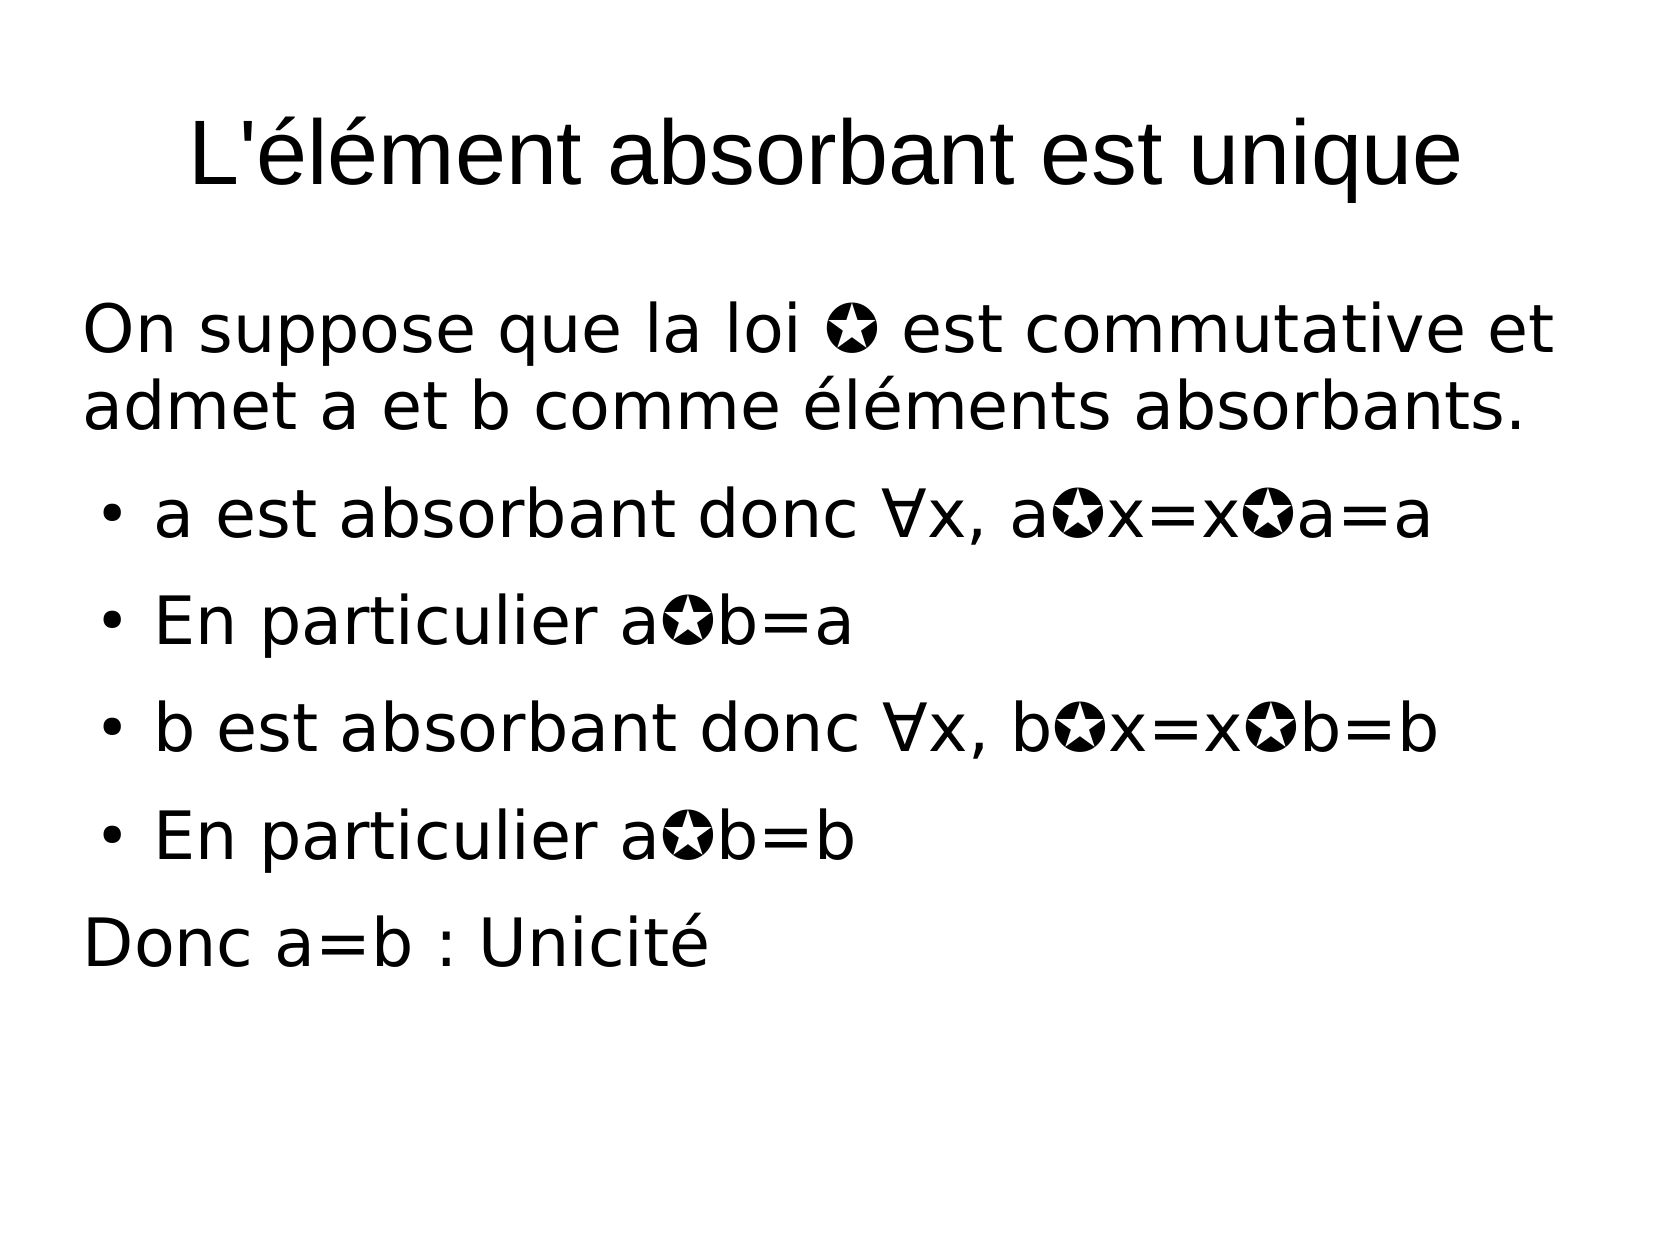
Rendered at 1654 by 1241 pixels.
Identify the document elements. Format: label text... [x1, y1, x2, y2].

list On suppose que la loi ✪ est commutative et admet a et b comme éléments absorbants. a est absorbant donc ∀x, a✪x=x✪a=a En particulier a✪b=a b est absorbant donc ∀x, b✪x=x✪b=b En particulier a✪b=b Donc a=b : Unicité [82, 290, 1571, 1010]
title L'élément absorbant est unique [82, 49, 1571, 257]
